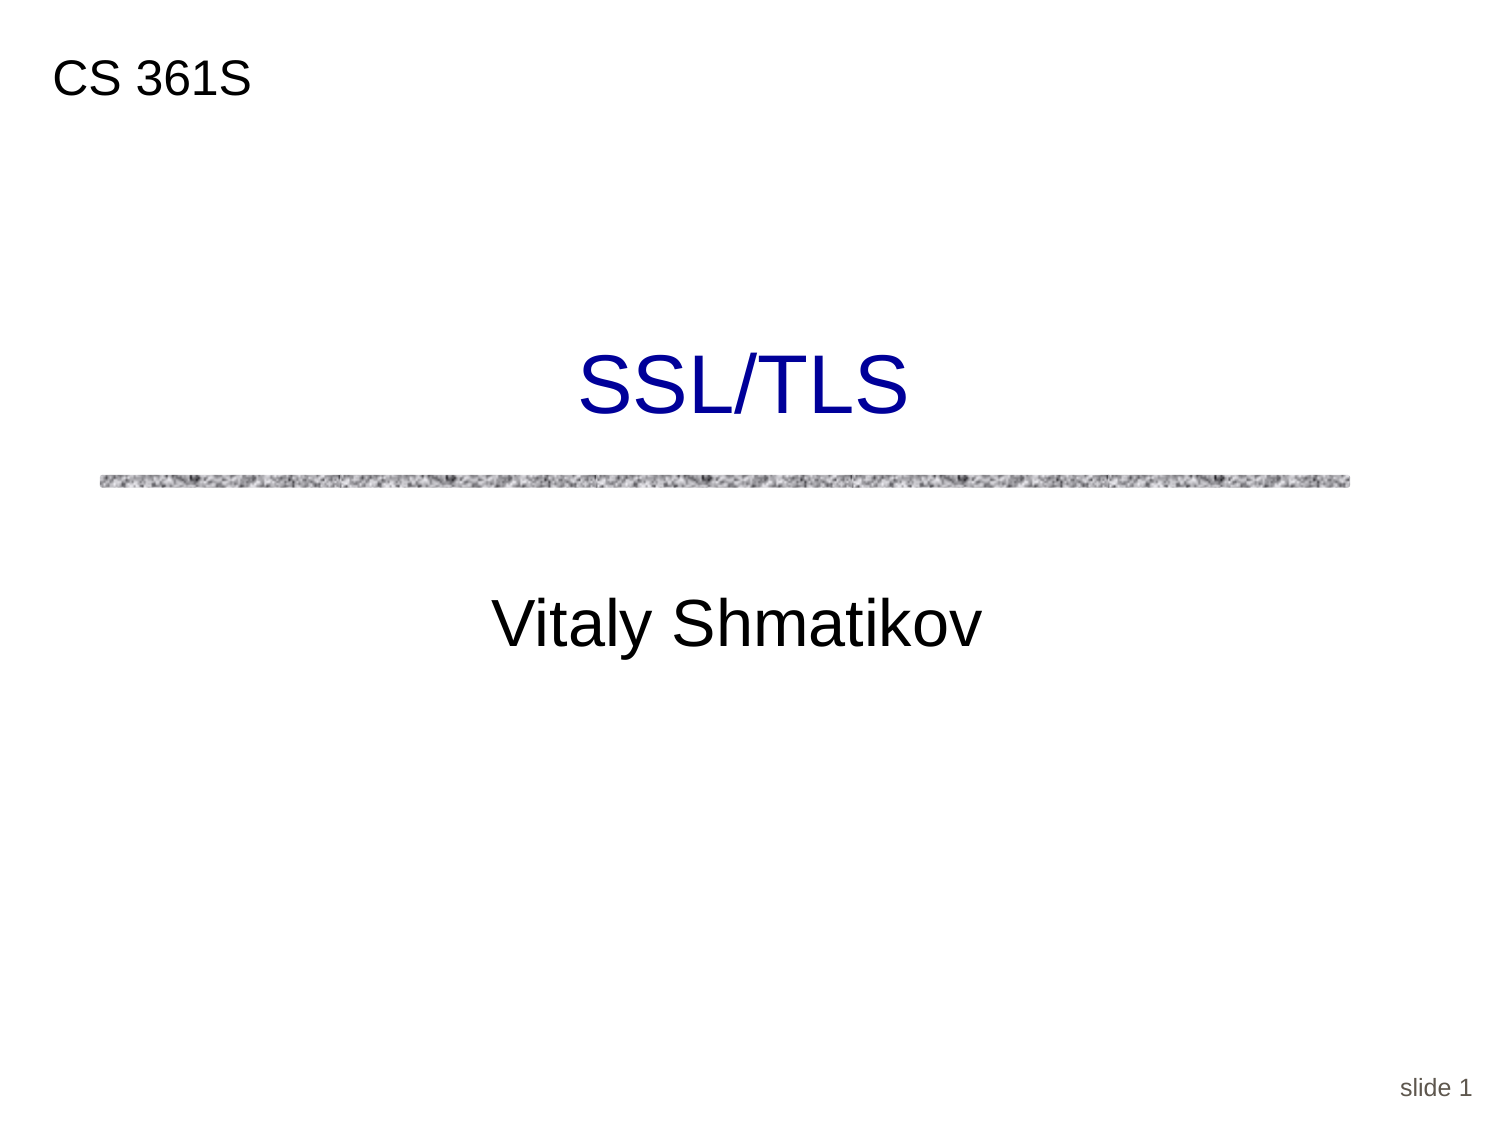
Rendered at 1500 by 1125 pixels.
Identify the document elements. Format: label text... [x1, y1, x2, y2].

text_box slide <number> [1187, 1025, 1488, 1110]
title SSL/TLS [37, 174, 1450, 438]
subtitle Vitaly Shmatikov [449, 571, 1025, 697]
text_box CS 361S [37, 37, 301, 113]
picture [99, 474, 1351, 488]
